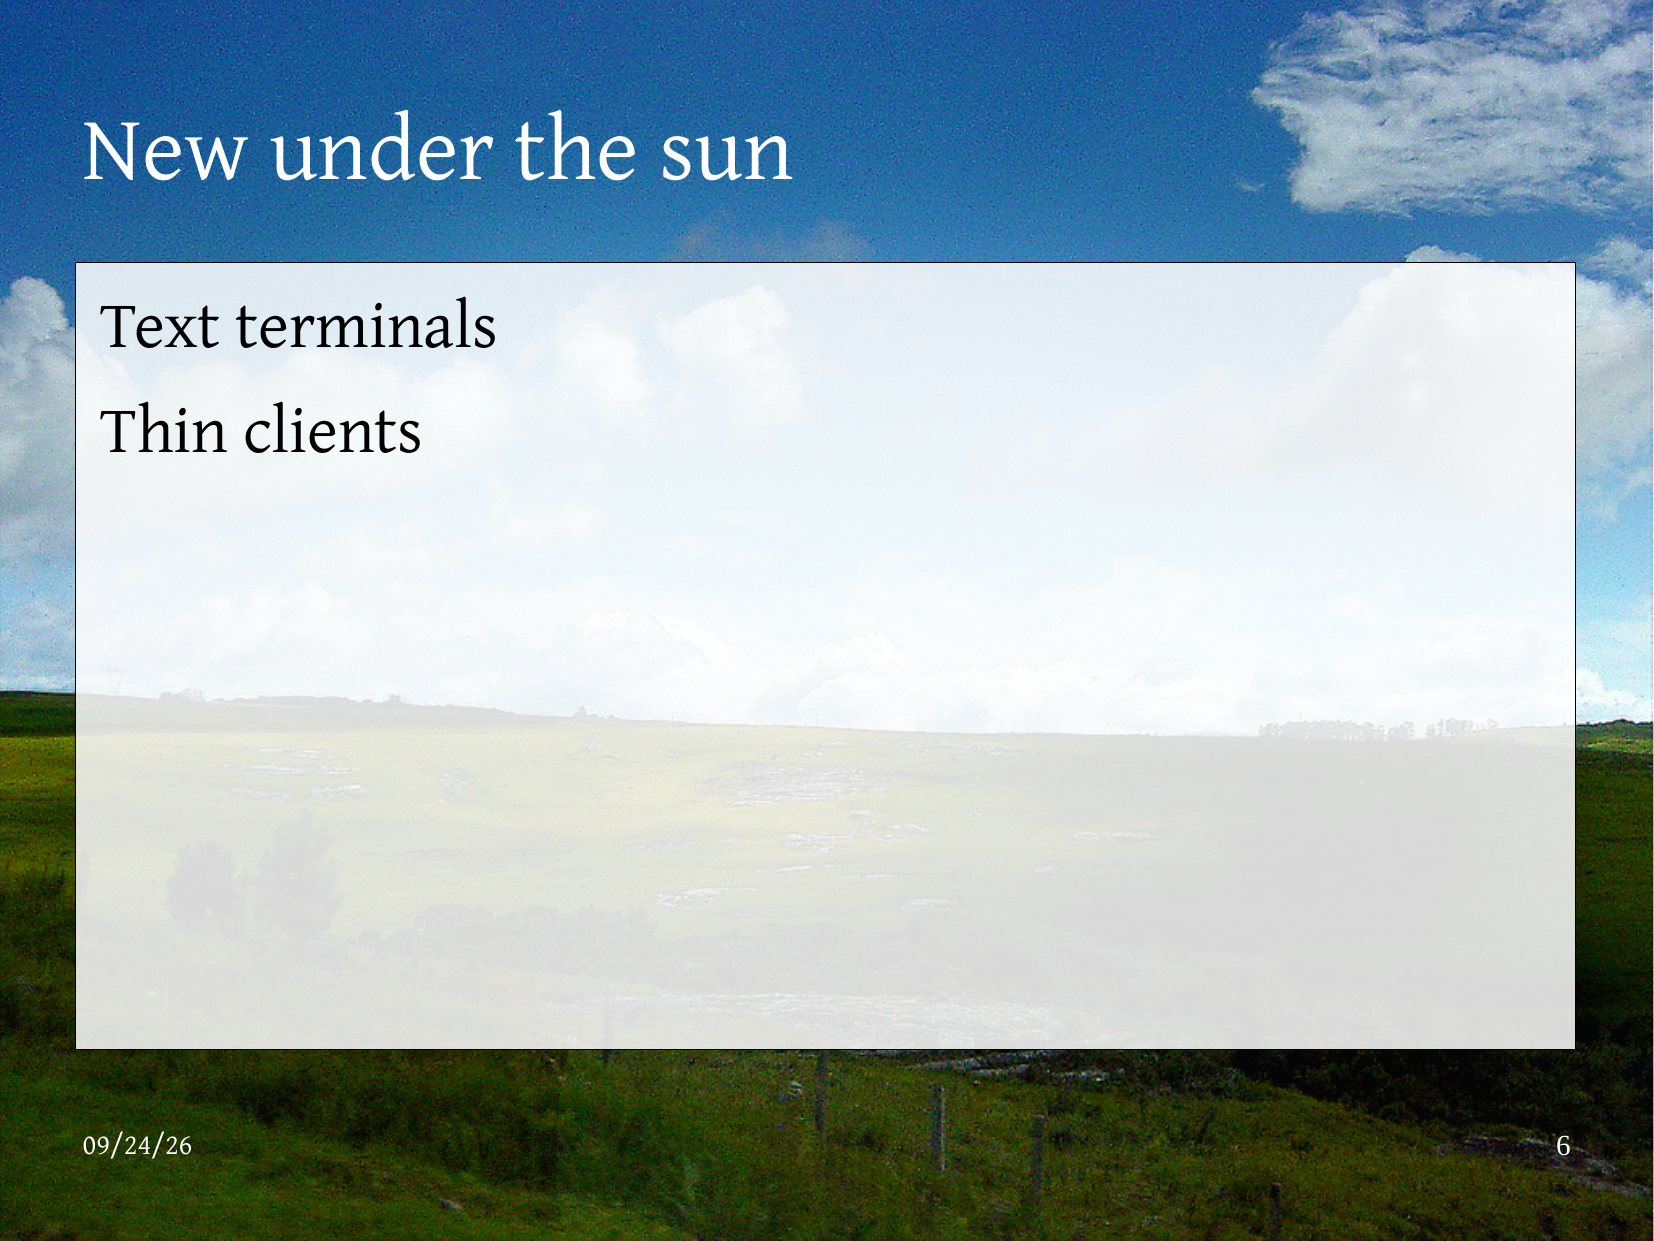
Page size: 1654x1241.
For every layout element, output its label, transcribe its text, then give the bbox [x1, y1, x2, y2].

title New under the sun [82, 56, 1571, 250]
picture [0, 0, 1654, 1241]
list Text terminals Thin clients [82, 290, 1571, 1094]
